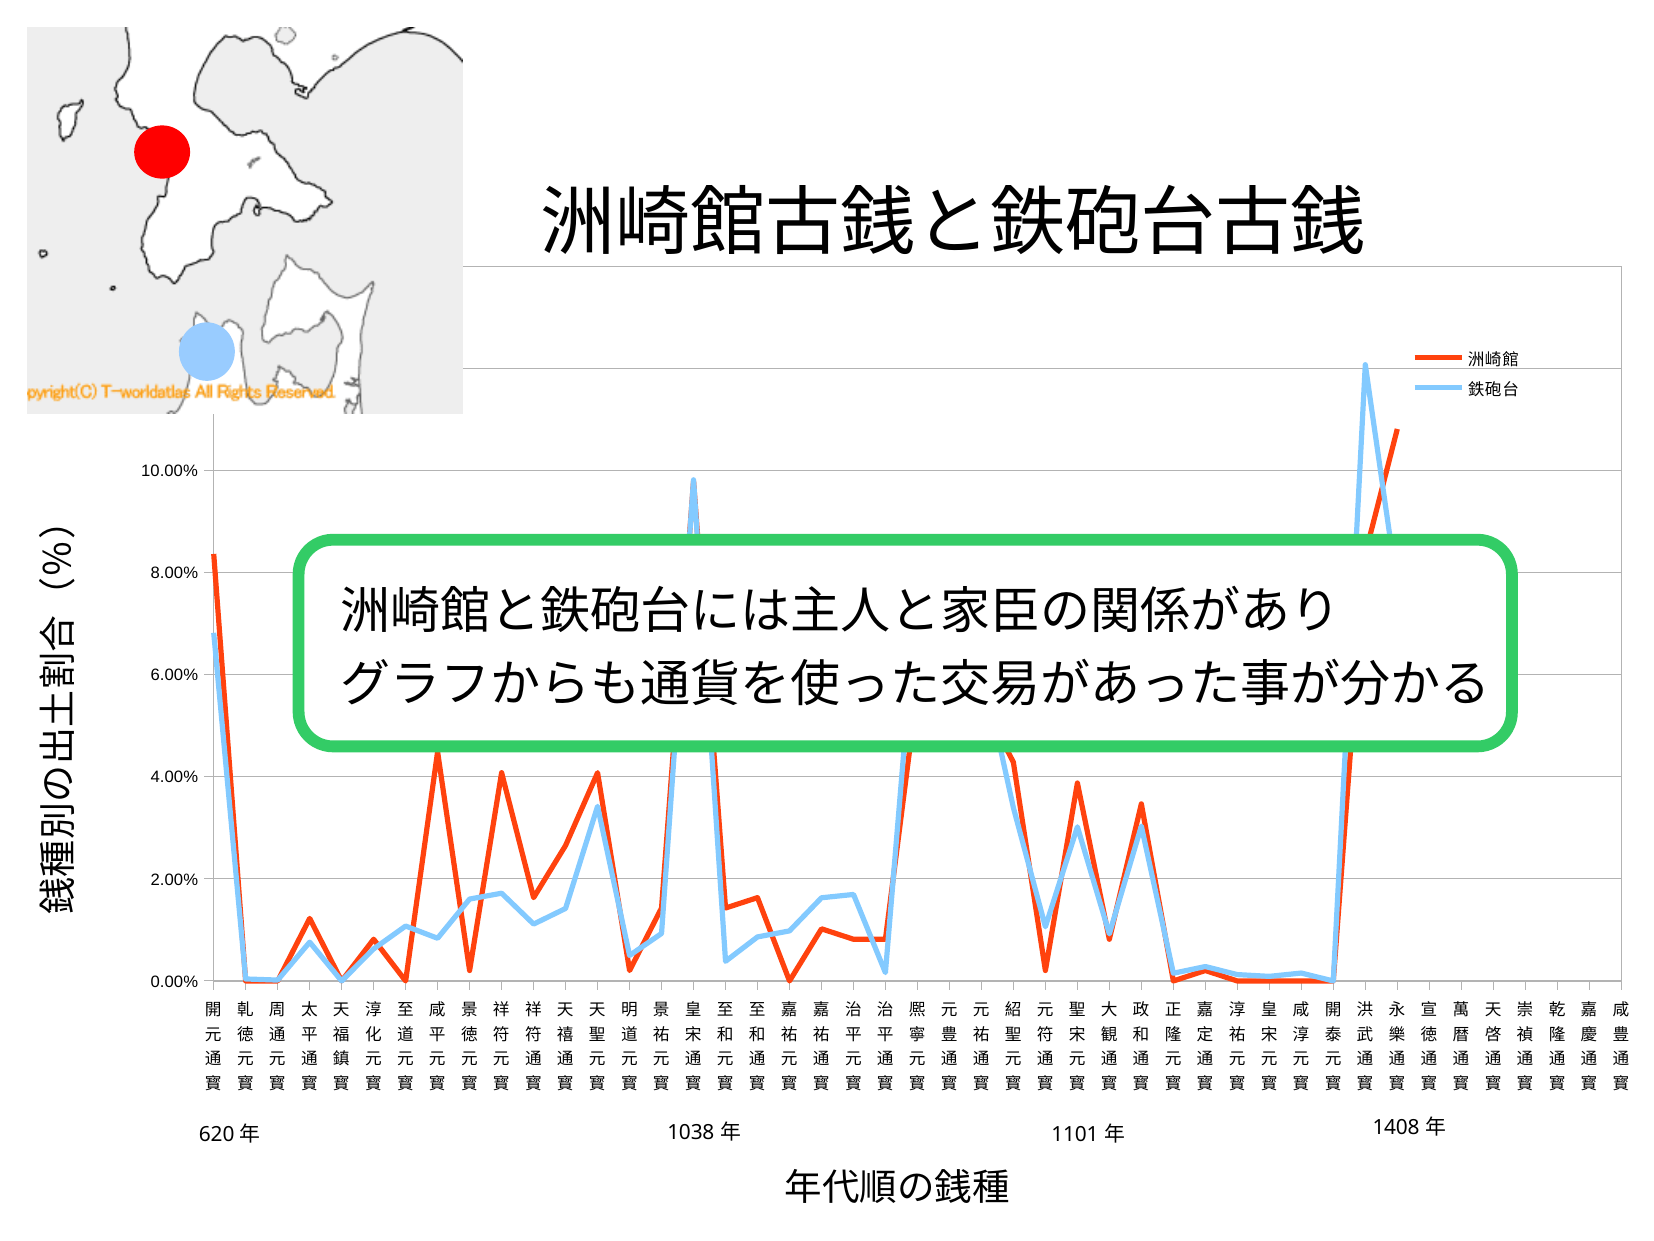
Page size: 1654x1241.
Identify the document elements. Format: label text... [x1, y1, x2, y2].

picture [27, 27, 463, 414]
text_box 620年 [184, 1110, 306, 1148]
text_box 1408年 [1357, 1103, 1469, 1141]
text_box 1038年 [652, 1107, 803, 1145]
text_box 洲崎館古銭と鉄砲台古銭 [525, 154, 1411, 251]
text_box 洲崎館と鉄砲台には主人と家臣の関係があり グラフからも通貨を使った交易があった事が分かる [298, 539, 1512, 747]
text_box [181, 325, 232, 378]
text_box [137, 128, 188, 176]
text_box 1101年 [1036, 1110, 1232, 1148]
chart [0, 237, 1654, 1217]
